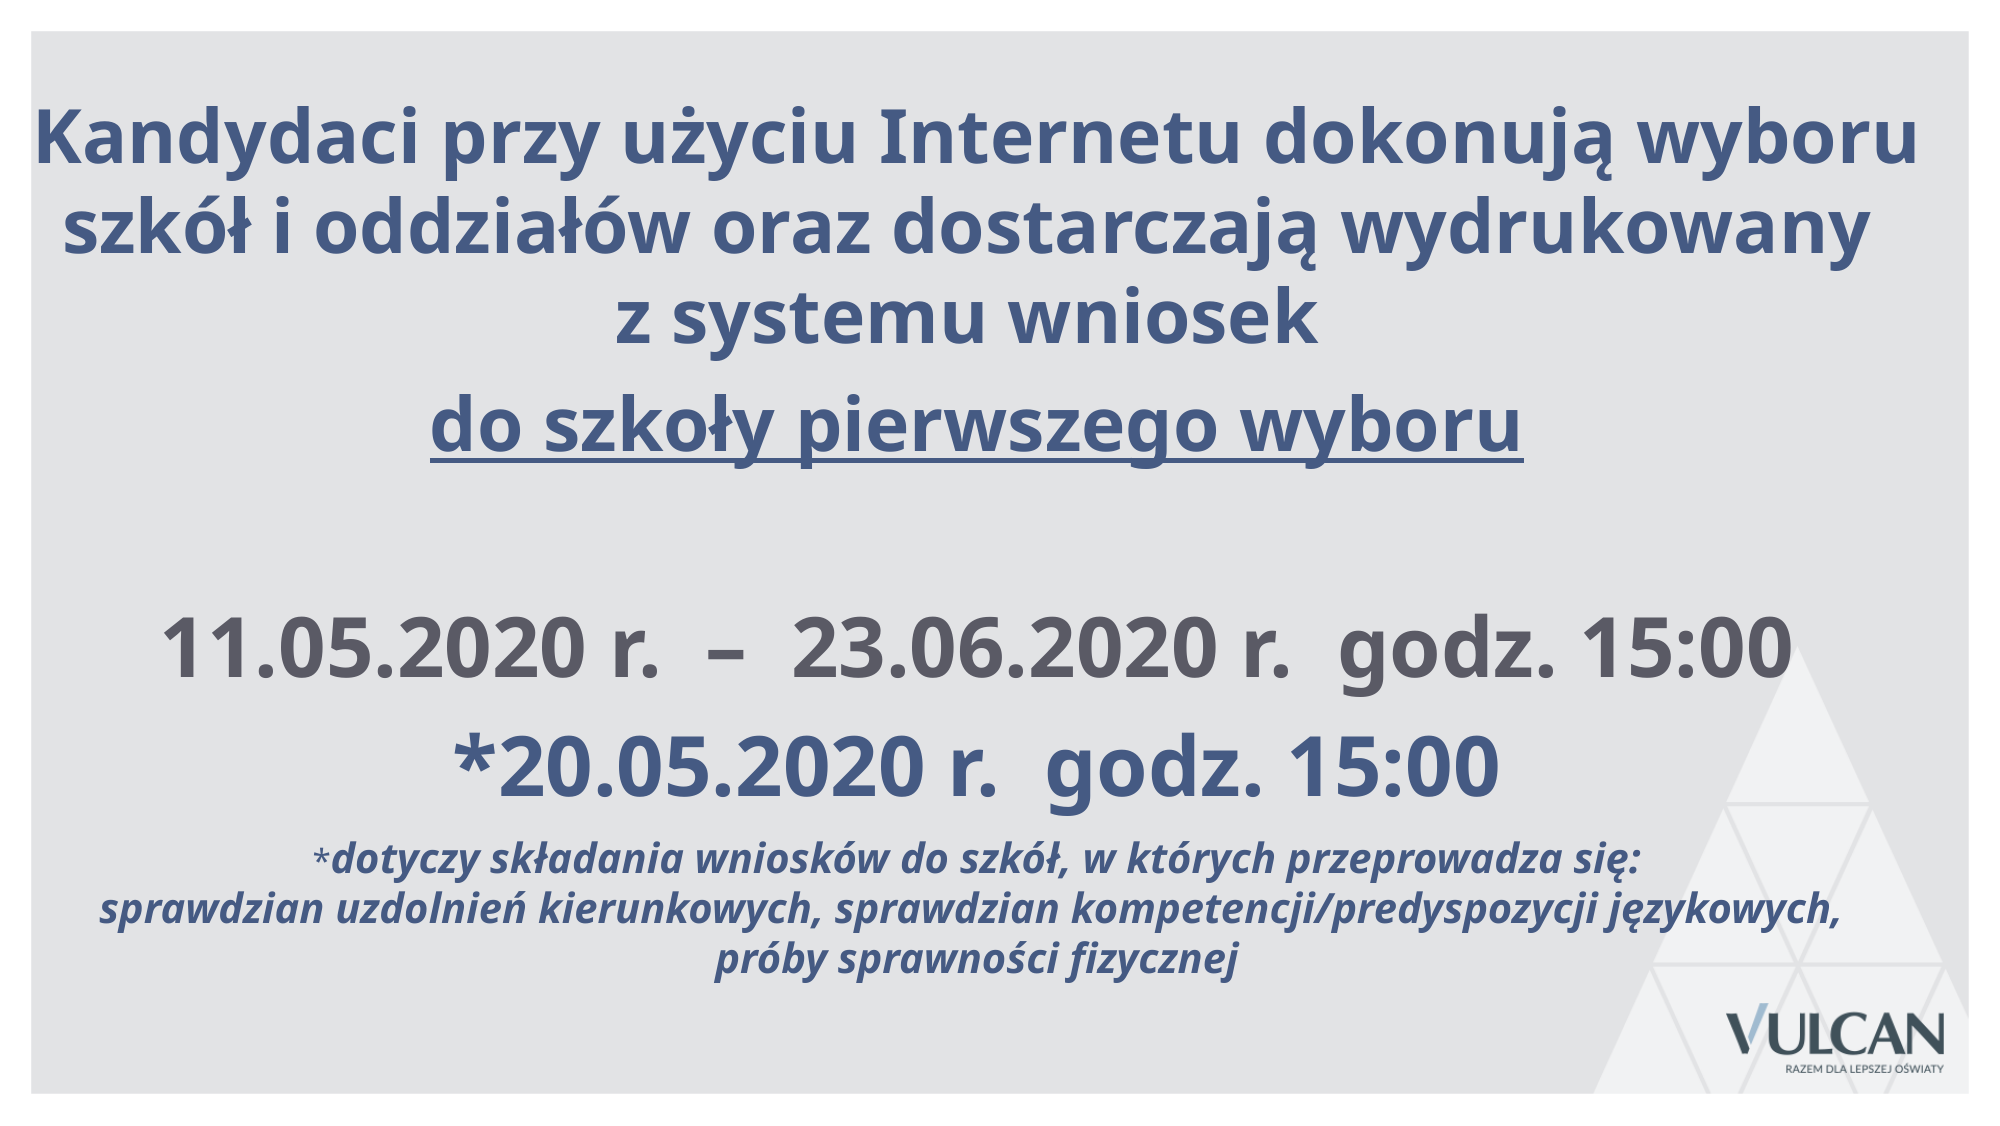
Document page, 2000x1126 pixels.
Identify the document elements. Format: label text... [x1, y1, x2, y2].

picture [0, 0, 2000, 1125]
text_box Kandydaci przy użyciu Internetu dokonują wyboru szkół i oddziałów oraz dostarczają wydrukowany z systemu wniosek do szkoły pierwszego wyboru 11.05.2020 r. – 23.06.2020 r. godz. 15:00 *20.05.2020 r. godz. 15:00 *dotyczy składania wniosków do szkół, w których przeprowadza się: sprawdzian uzdolnień kierunkowych, sprawdzian kompetencji/predyspozycji językowych, próby sprawności fizycznej [2, 0, 1952, 386]
